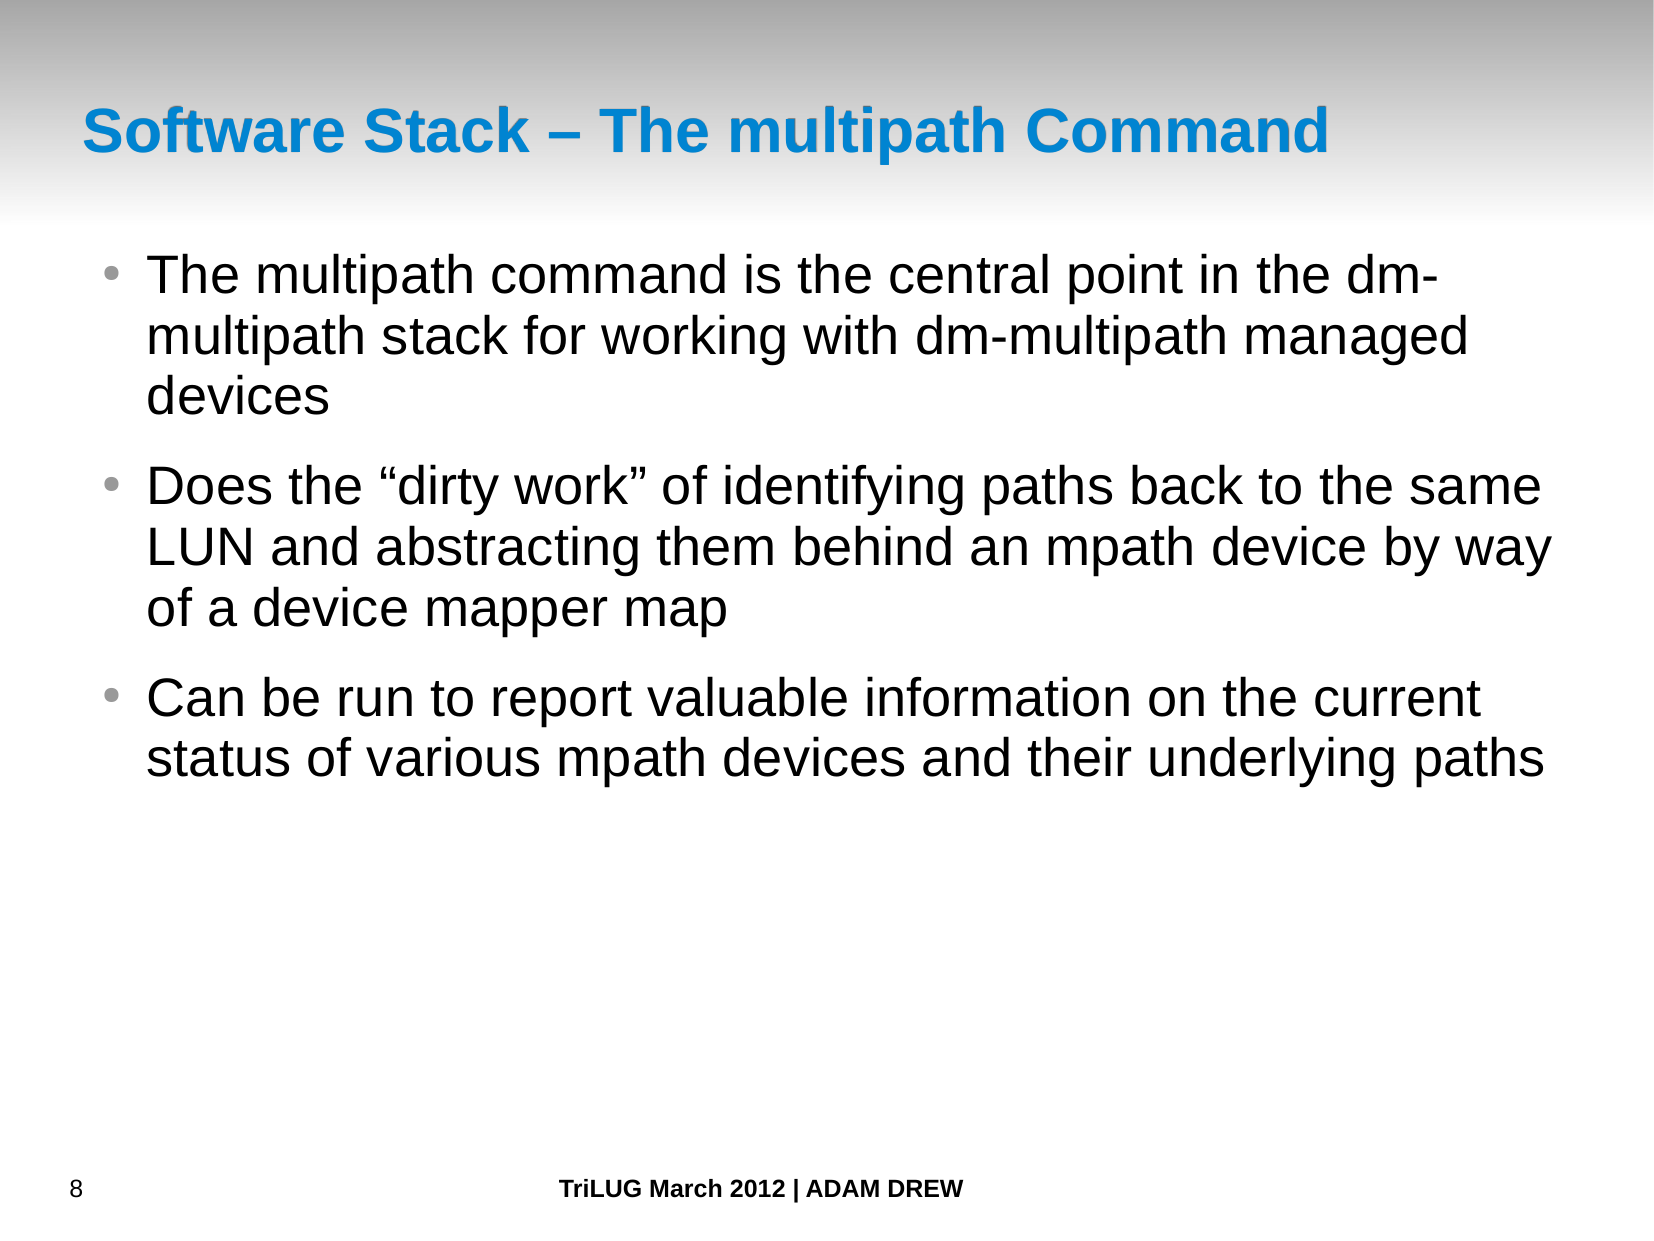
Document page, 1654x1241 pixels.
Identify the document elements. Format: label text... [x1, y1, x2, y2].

list The multipath command is the central point in the dm-multipath stack for working with dm-multipath managed devices Does the “dirty work” of identifying paths back to the same LUN and abstracting them behind an mpath device by way of a device mapper map Can be run to report valuable information on the current status of various mpath devices and their underlying paths [86, 244, 1576, 1039]
picture [0, 0, 1654, 225]
title Software Stack – The multipath Command [82, 37, 1571, 226]
